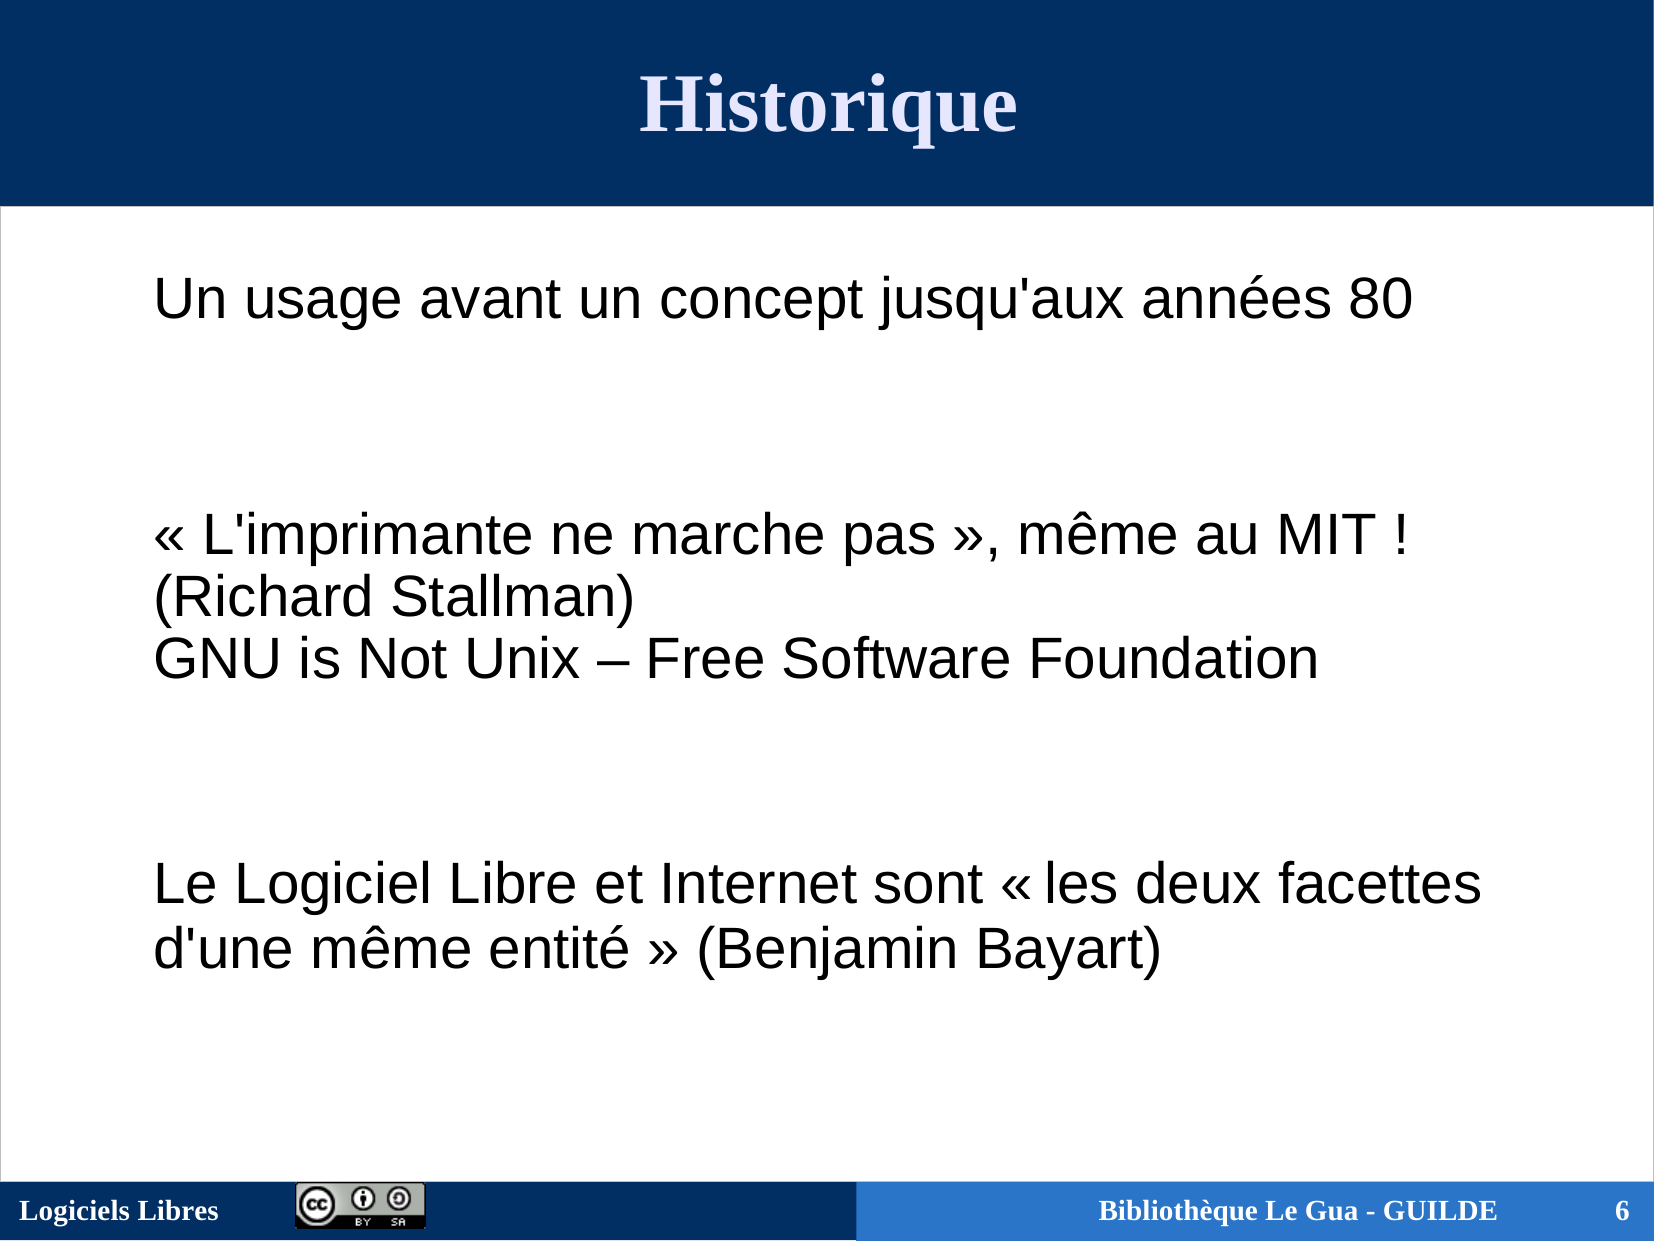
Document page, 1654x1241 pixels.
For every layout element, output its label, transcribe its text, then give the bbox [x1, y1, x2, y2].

list Un usage avant un concept jusqu'aux années 80 « L'imprimante ne marche pas », même au MIT ! (Richard Stallman) GNU is Not Unix – Free Software Foundation Le Logiciel Libre et Internet sont « les deux facettes d'une même entité » (Benjamin Bayart) [82, 265, 1595, 1016]
picture [295, 1182, 426, 1229]
title Historique [123, 0, 1536, 208]
